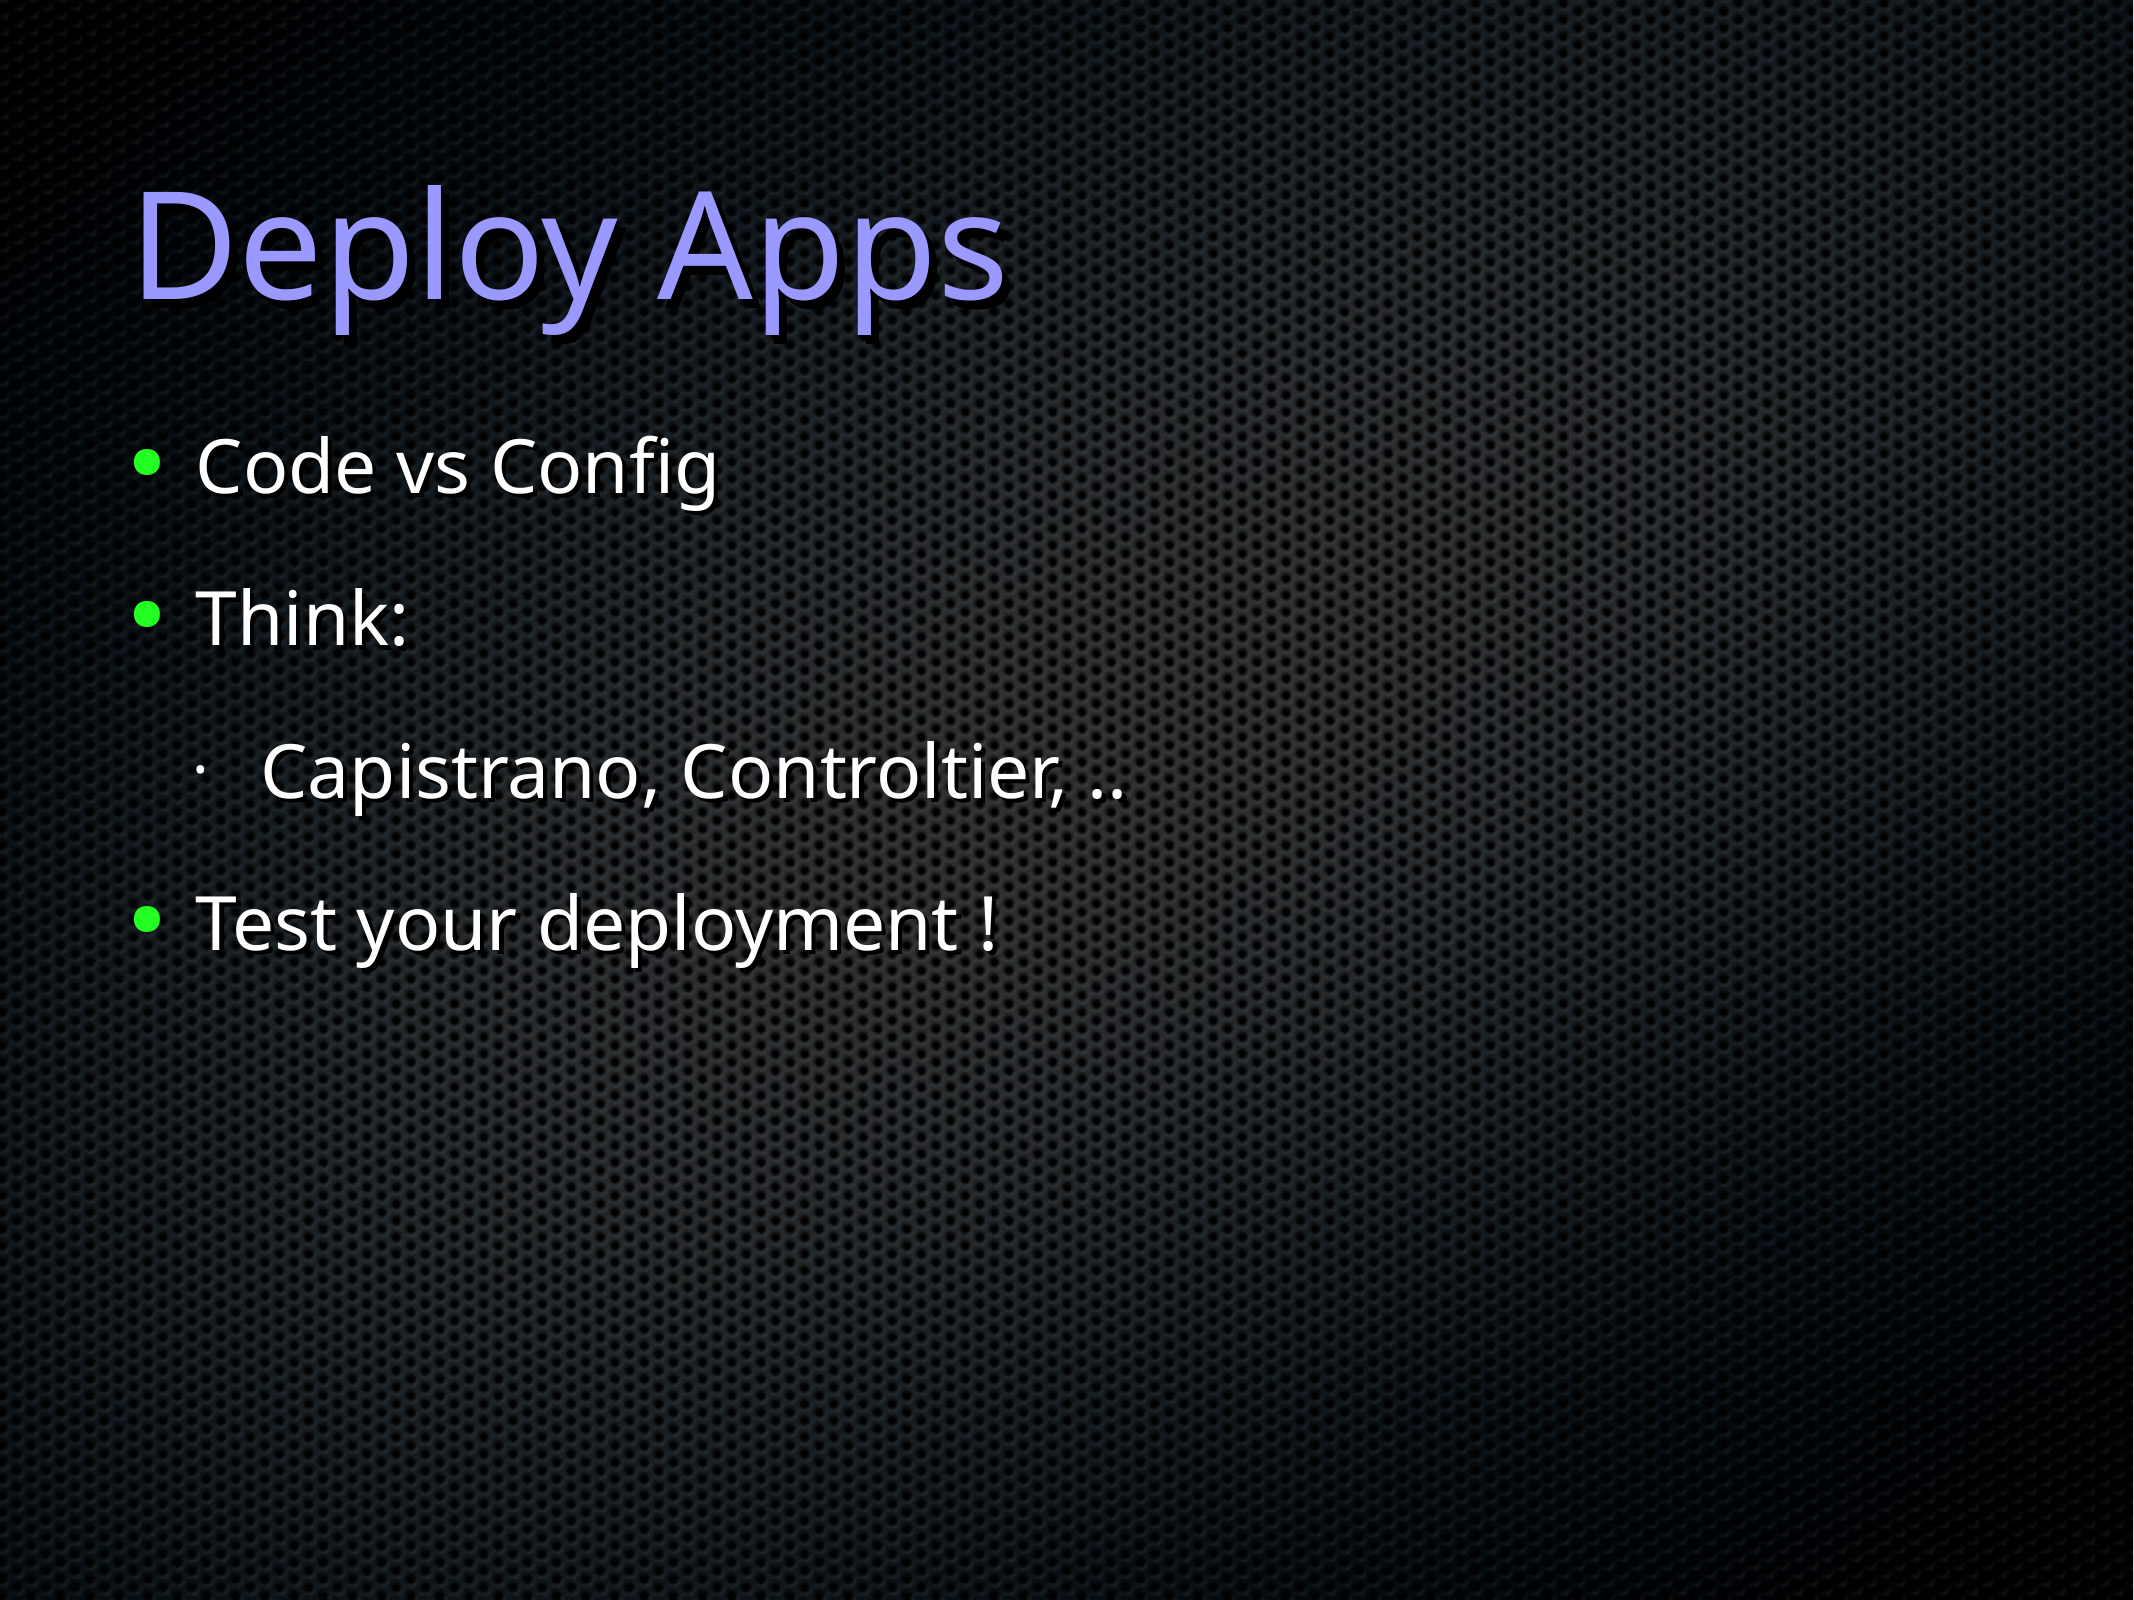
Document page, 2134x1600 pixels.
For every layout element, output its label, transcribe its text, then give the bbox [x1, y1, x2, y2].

picture [0, 0, 2134, 1600]
list Code vs Config Think: Capistrano, Controltier, .. Test your deployment ! [129, 413, 2005, 1537]
title Deploy Apps [129, 41, 2005, 413]
